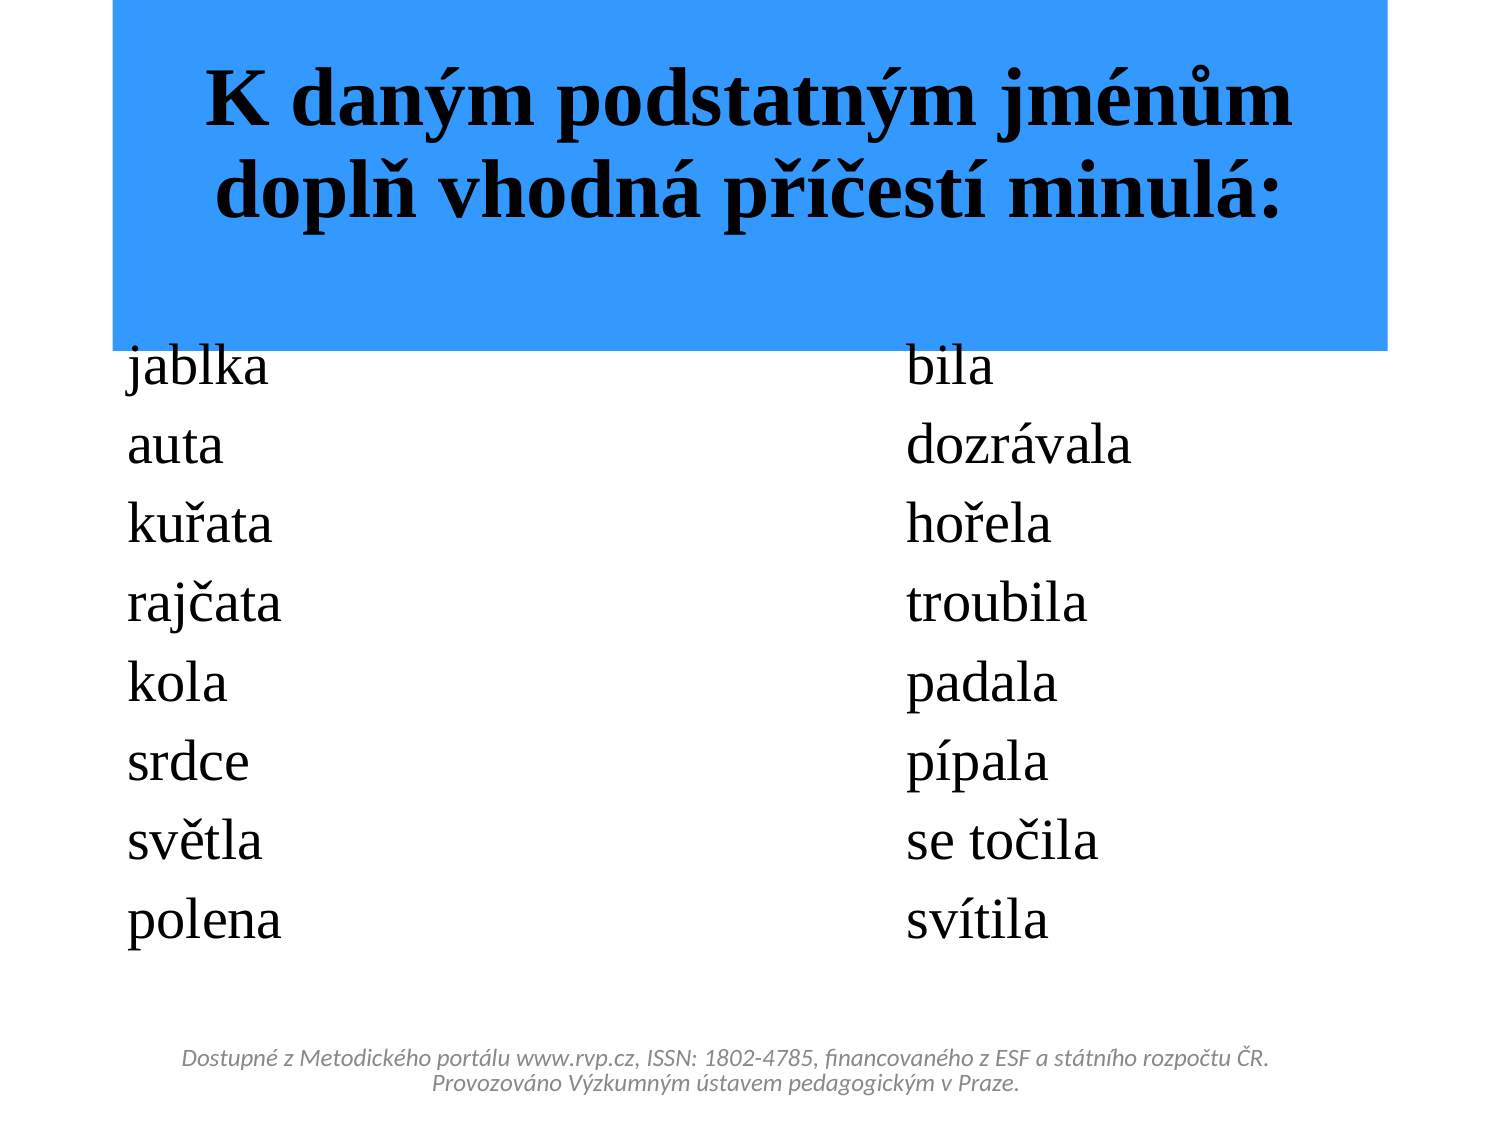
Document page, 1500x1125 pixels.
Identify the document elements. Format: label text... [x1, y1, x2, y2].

title K daným podstatným jménům doplň vhodná příčestí minulá: [112, 0, 1388, 351]
text_box Dostupné z Metodického portálu www.rvp.cz, ISSN: 1802-4785, financovaného z ESF a státního rozpočtu ČR. Provozováno Výzkumným ústavem pedagogickým v Praze. [105, 1042, 1348, 1103]
list bila dozrávala hořela troubila padala pípala se točila svítila [891, 324, 1388, 1002]
list jablka auta kuřata rajčata kola srdce světla polena [112, 324, 738, 1002]
